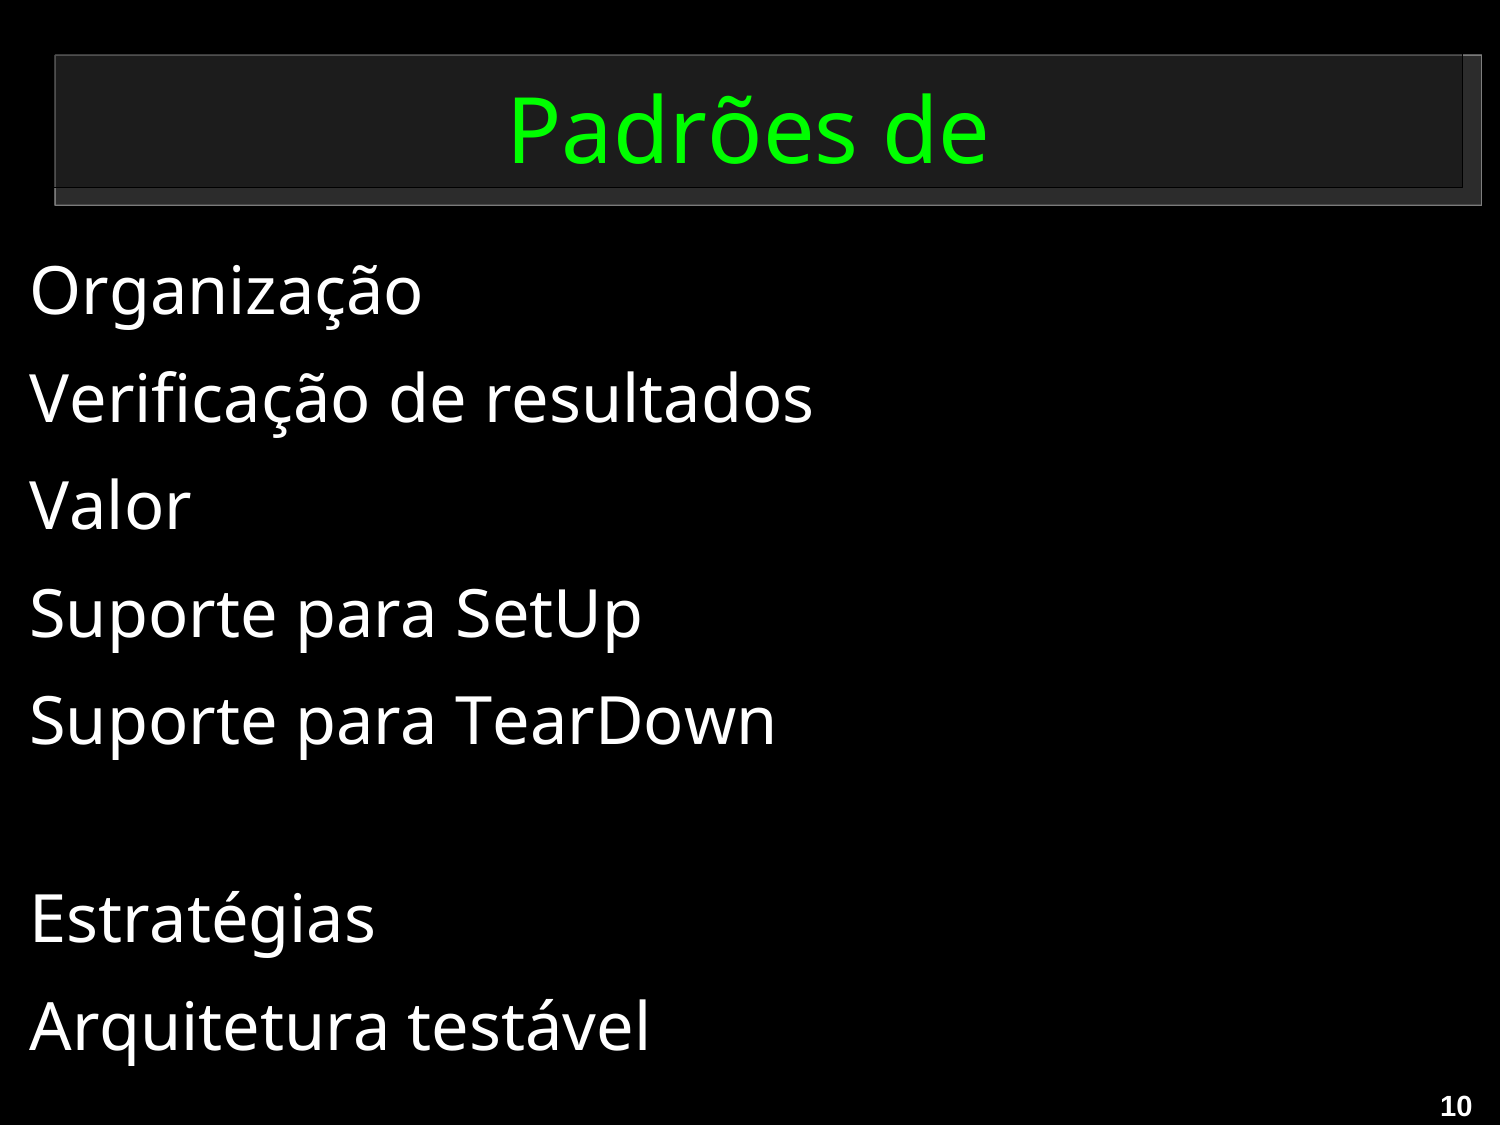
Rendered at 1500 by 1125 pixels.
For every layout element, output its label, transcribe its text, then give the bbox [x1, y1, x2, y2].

list Organização Verificação de resultados Valor Suporte para SetUp Suporte para TearDown Estratégias Arquitetura testável [29, 243, 1469, 1072]
title Padrões de [29, 38, 1469, 218]
